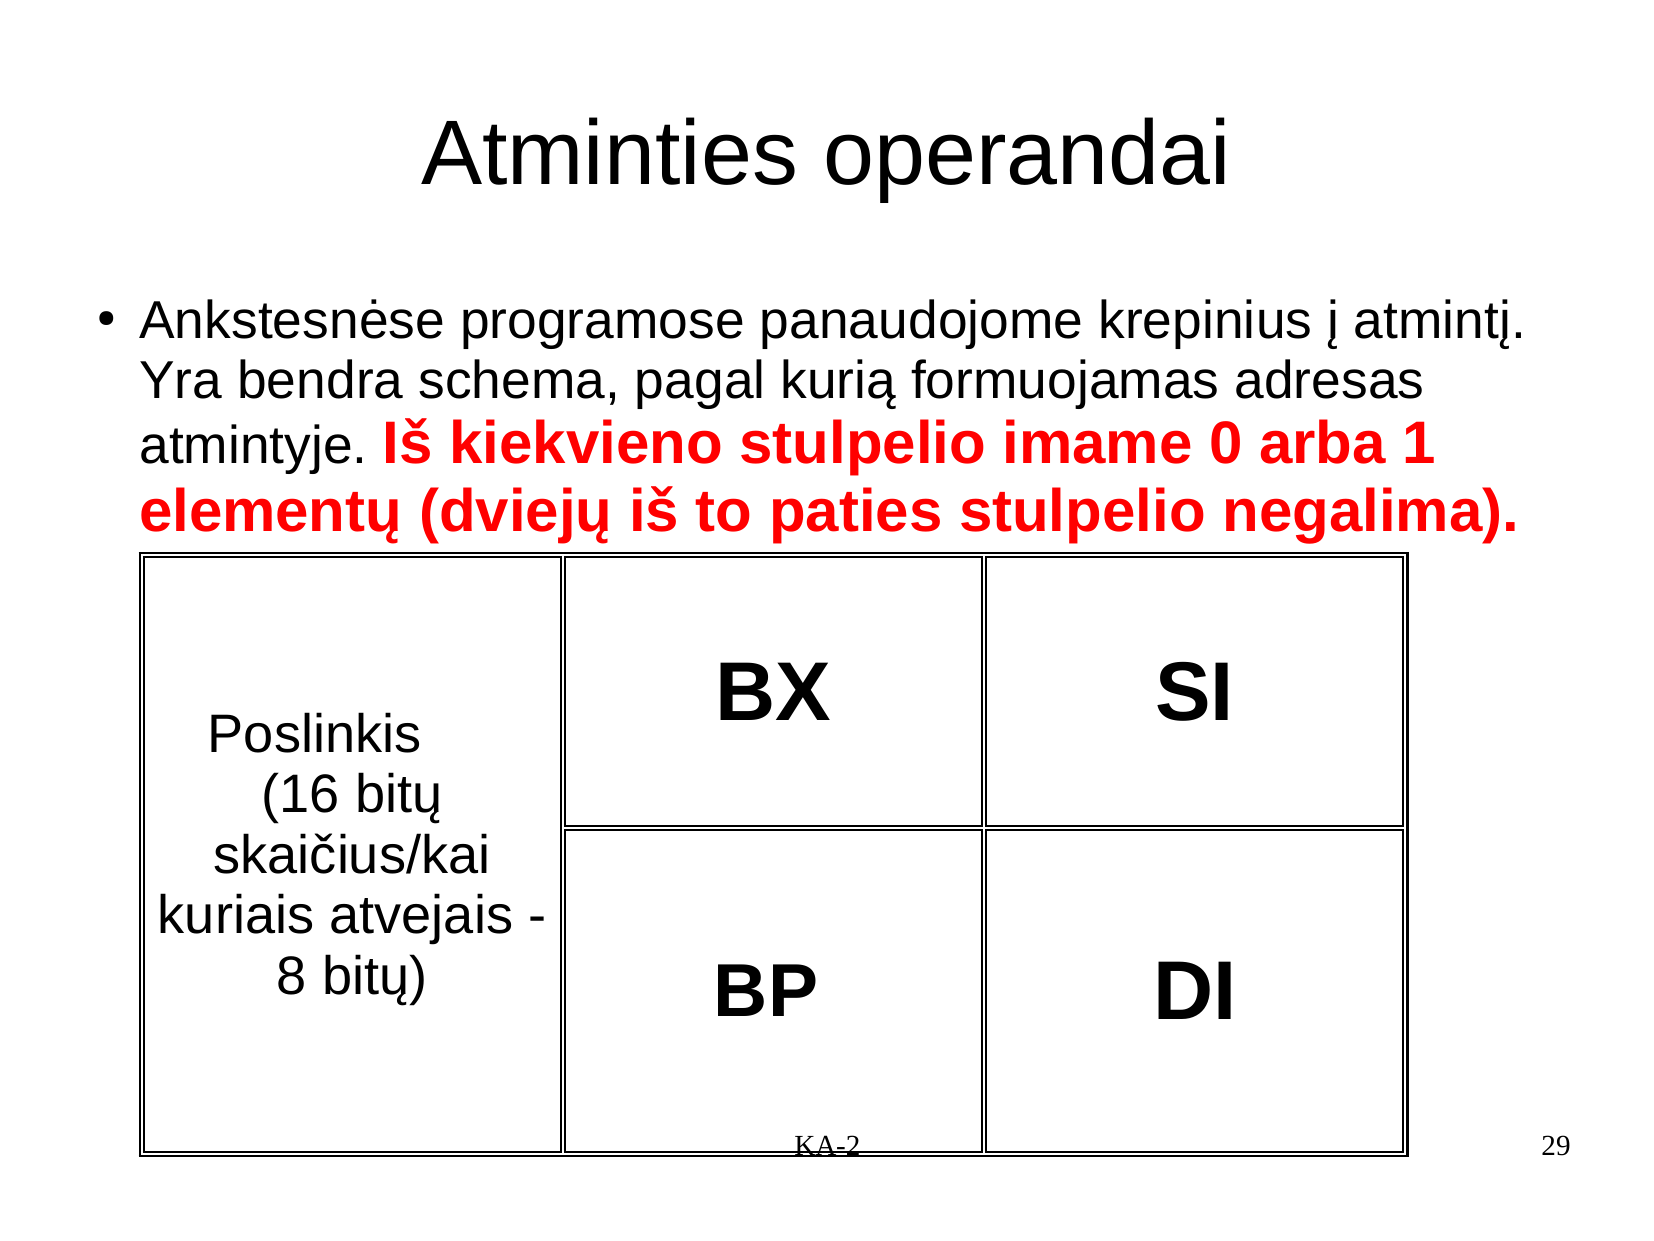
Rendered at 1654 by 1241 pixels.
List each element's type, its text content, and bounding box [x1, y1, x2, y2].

table_header Poslinkis (16 bitų skaičius/kai kuriais atvejais -8 bitų) [145, 558, 560, 1151]
table_cell BP [566, 831, 981, 1151]
title Atminties operandai [82, 49, 1571, 257]
list Ankstesnėse programose panaudojome krepinius į atmintį. Yra bendra schema, pagal kurią formuojamas adresas atmintyje. Iš kiekvieno stulpelio imame 0 arba 1 elementų (dviejų iš to paties stulpelio negalima). [82, 290, 1538, 556]
table_header BX [566, 558, 981, 825]
